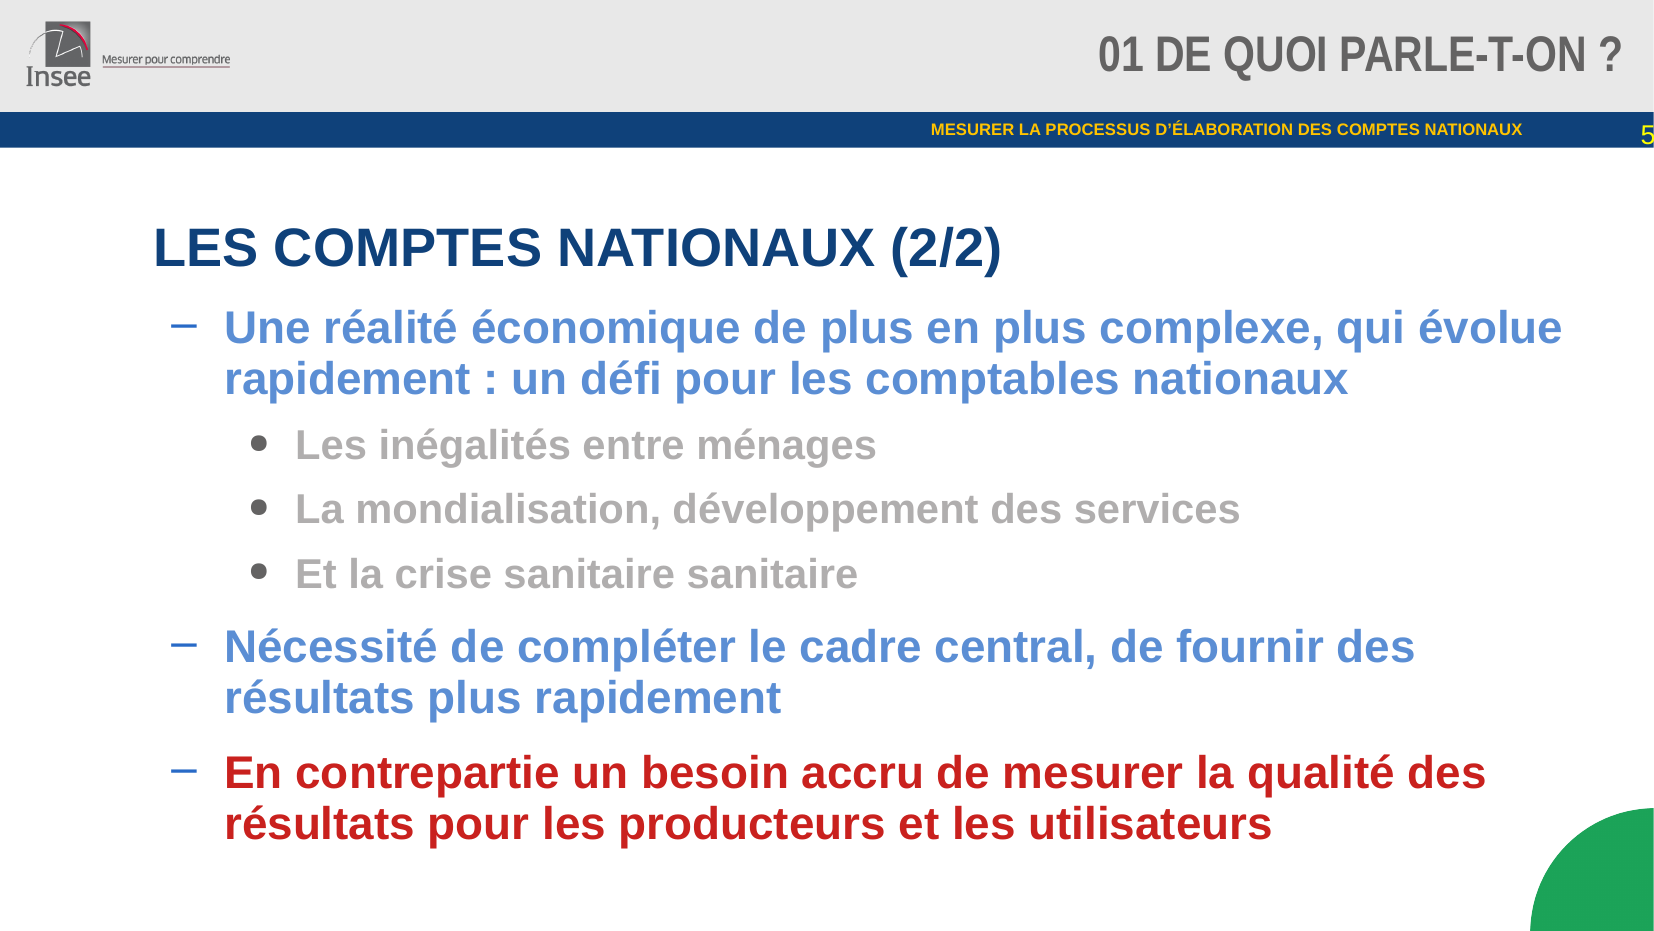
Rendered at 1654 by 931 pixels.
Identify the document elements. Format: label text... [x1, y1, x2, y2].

picture [1530, 808, 1654, 931]
list Les comptes nationaux (2/2) Une réalité économique de plus en plus complexe, qui évolue rapidement : un défi pour les comptables nationaux Les inégalités entre ménages La mondialisation, développement des services Et la crise sanitaire sanitaire Nécessité de compléter le cadre central, de fournir des résultats plus rapidement En contrepartie un besoin accru de mesurer la qualité des résultats pour les producteurs et les utilisateurs [82, 217, 1571, 861]
title 01 De quoi parle-t-on ? [265, 0, 1625, 107]
picture [23, 0, 230, 89]
